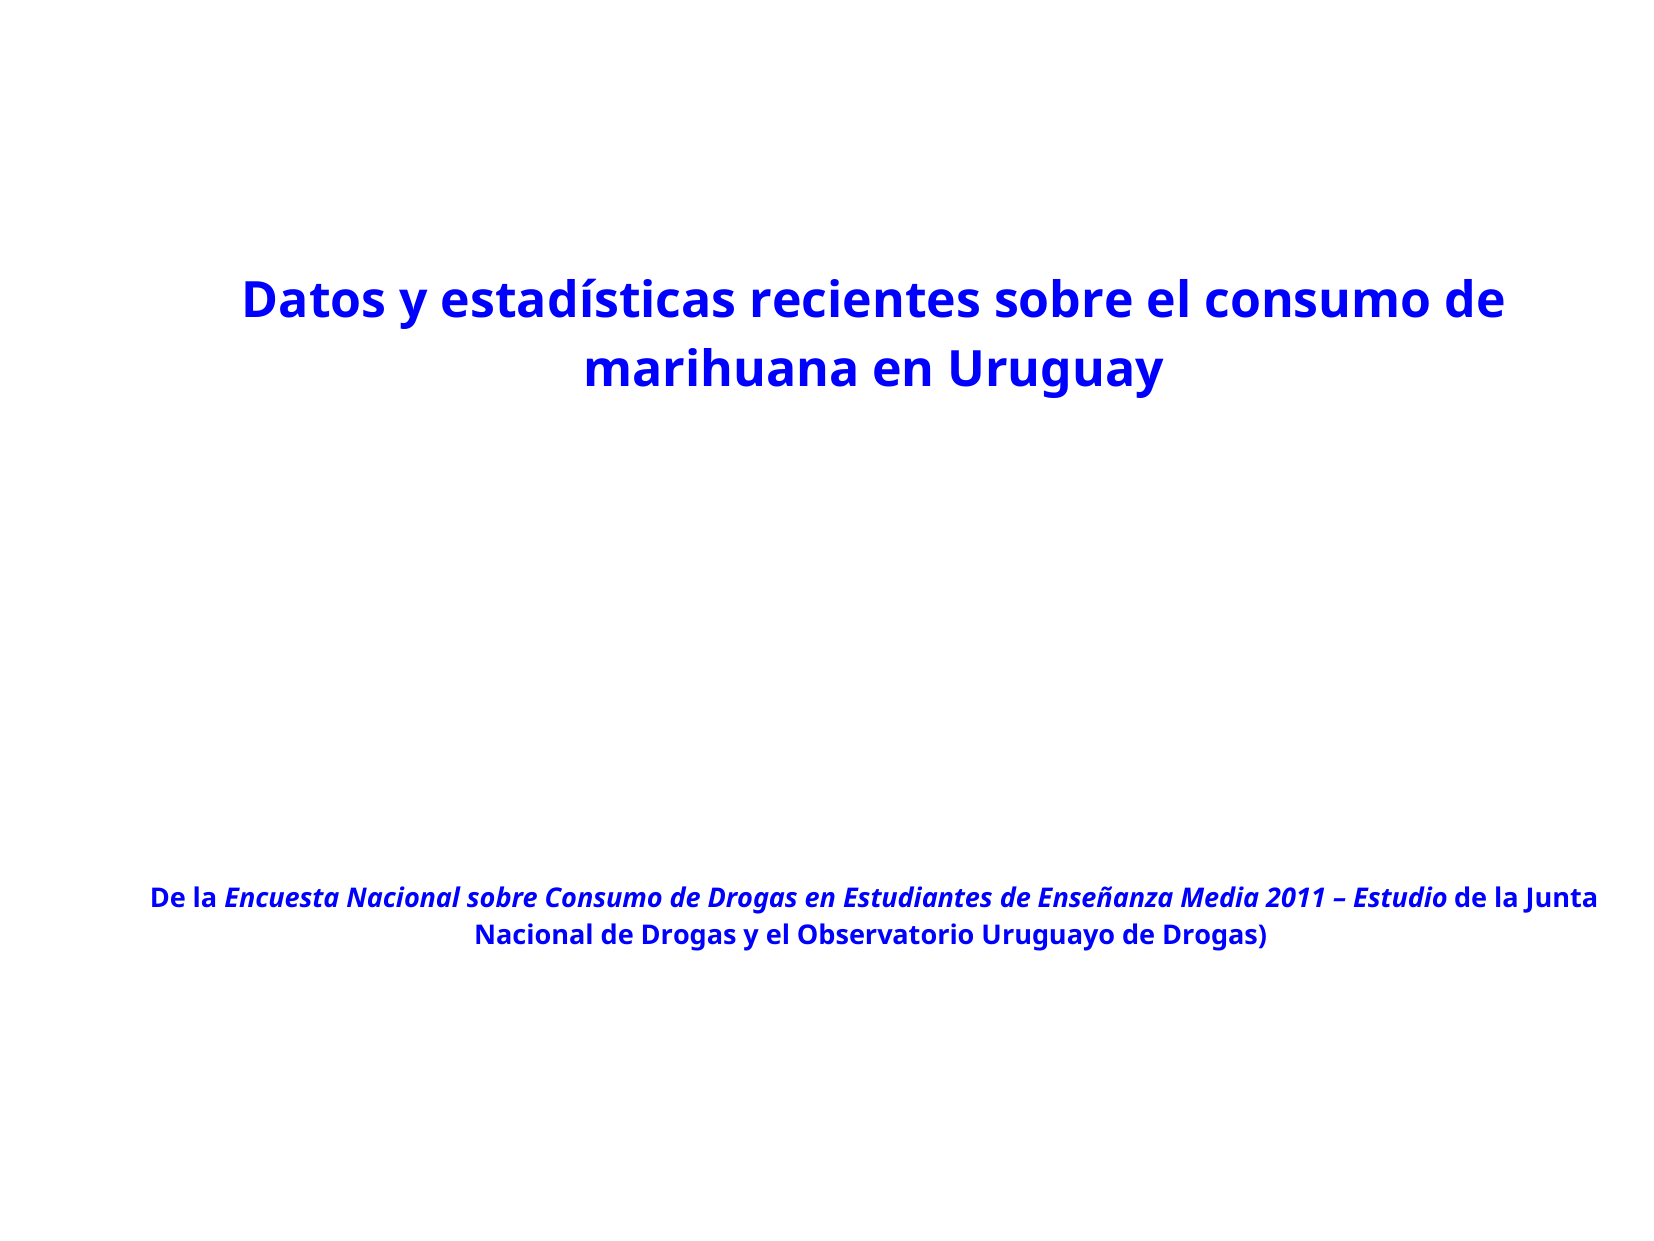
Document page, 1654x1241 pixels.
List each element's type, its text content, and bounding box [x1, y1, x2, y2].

title Datos y estadísticas recientes sobre el consumo de marihuana en Uruguay De la Encuesta Nacional sobre Consumo de Drogas en Estudiantes de Enseñanza Media 2011 – Estudio de la Junta Nacional de Drogas y el Observatorio Uruguayo de Drogas) [129, 94, 1619, 1123]
